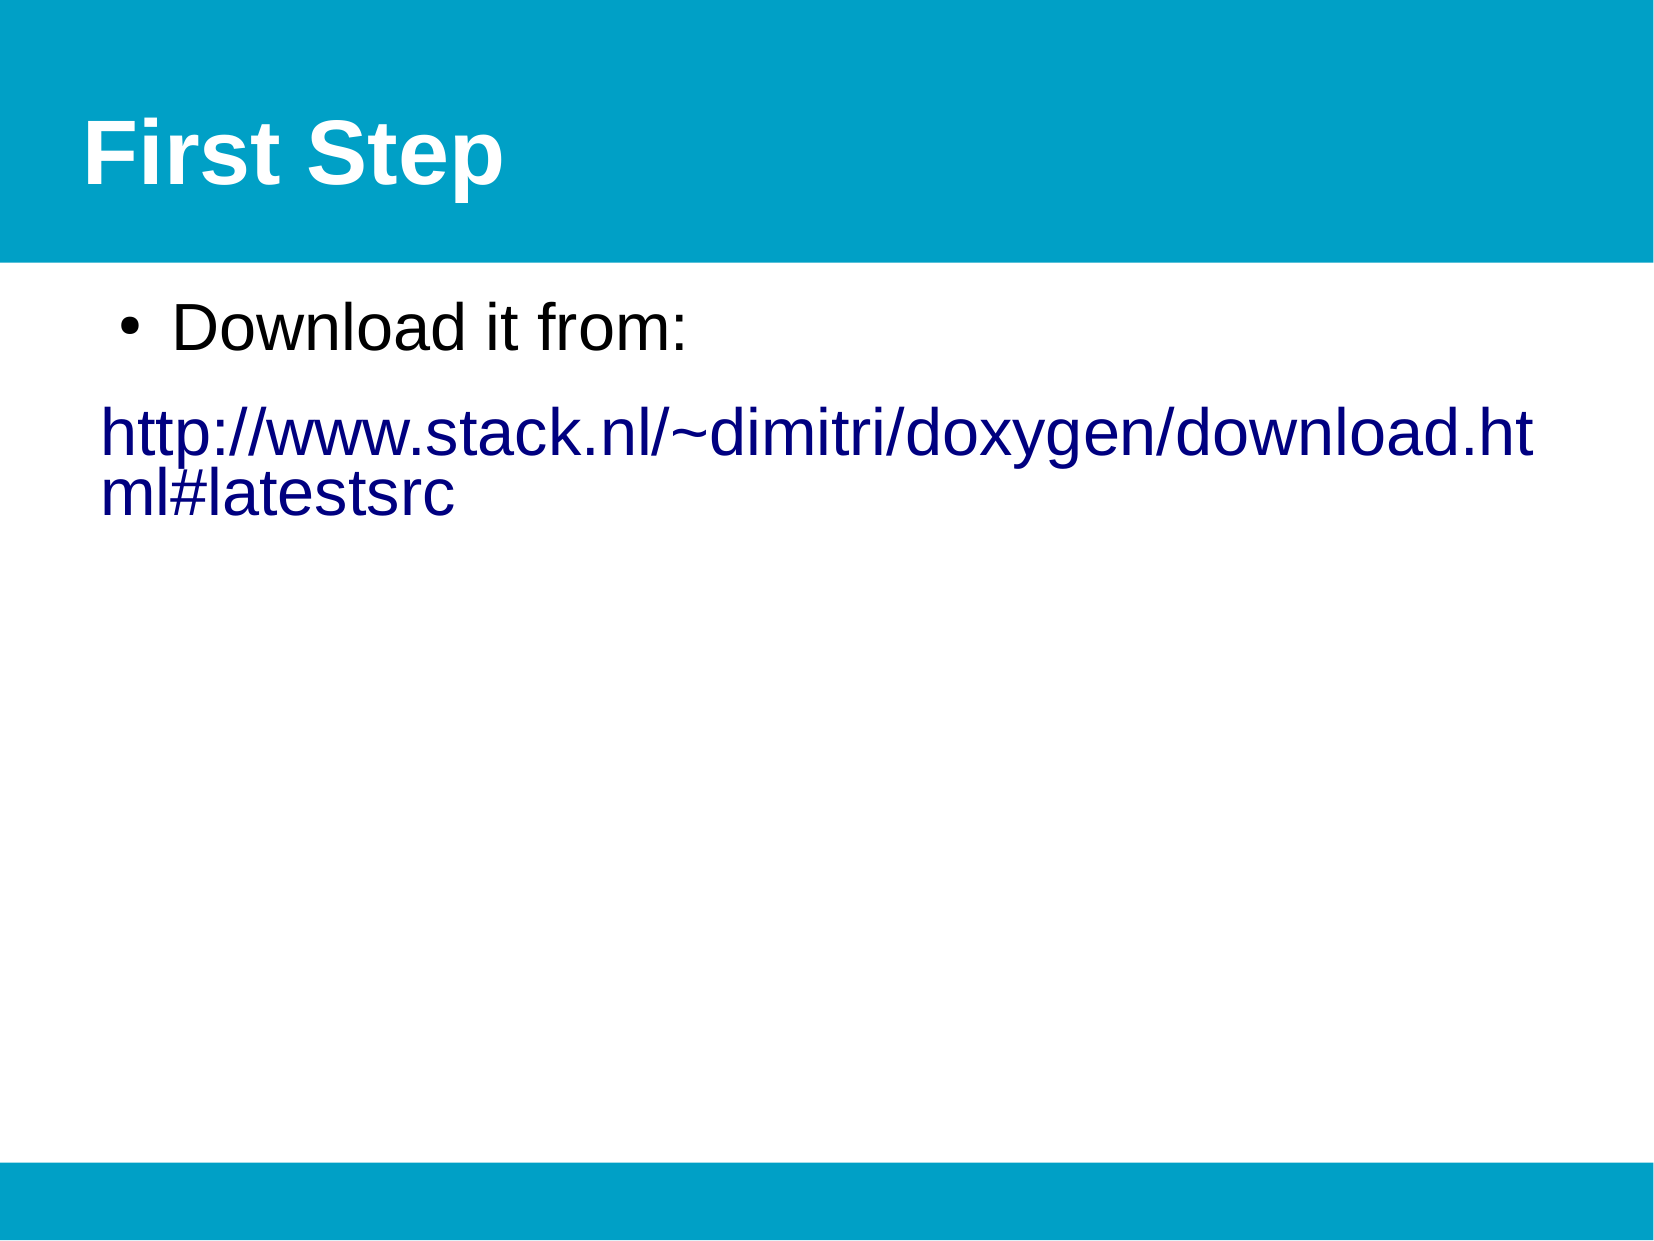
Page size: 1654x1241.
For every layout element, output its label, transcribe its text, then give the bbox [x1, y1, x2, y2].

title First Step [82, 56, 1571, 250]
list Download it from: http://www.stack.nl/~dimitri/doxygen/download.html#latestsrc [82, 290, 1571, 1094]
